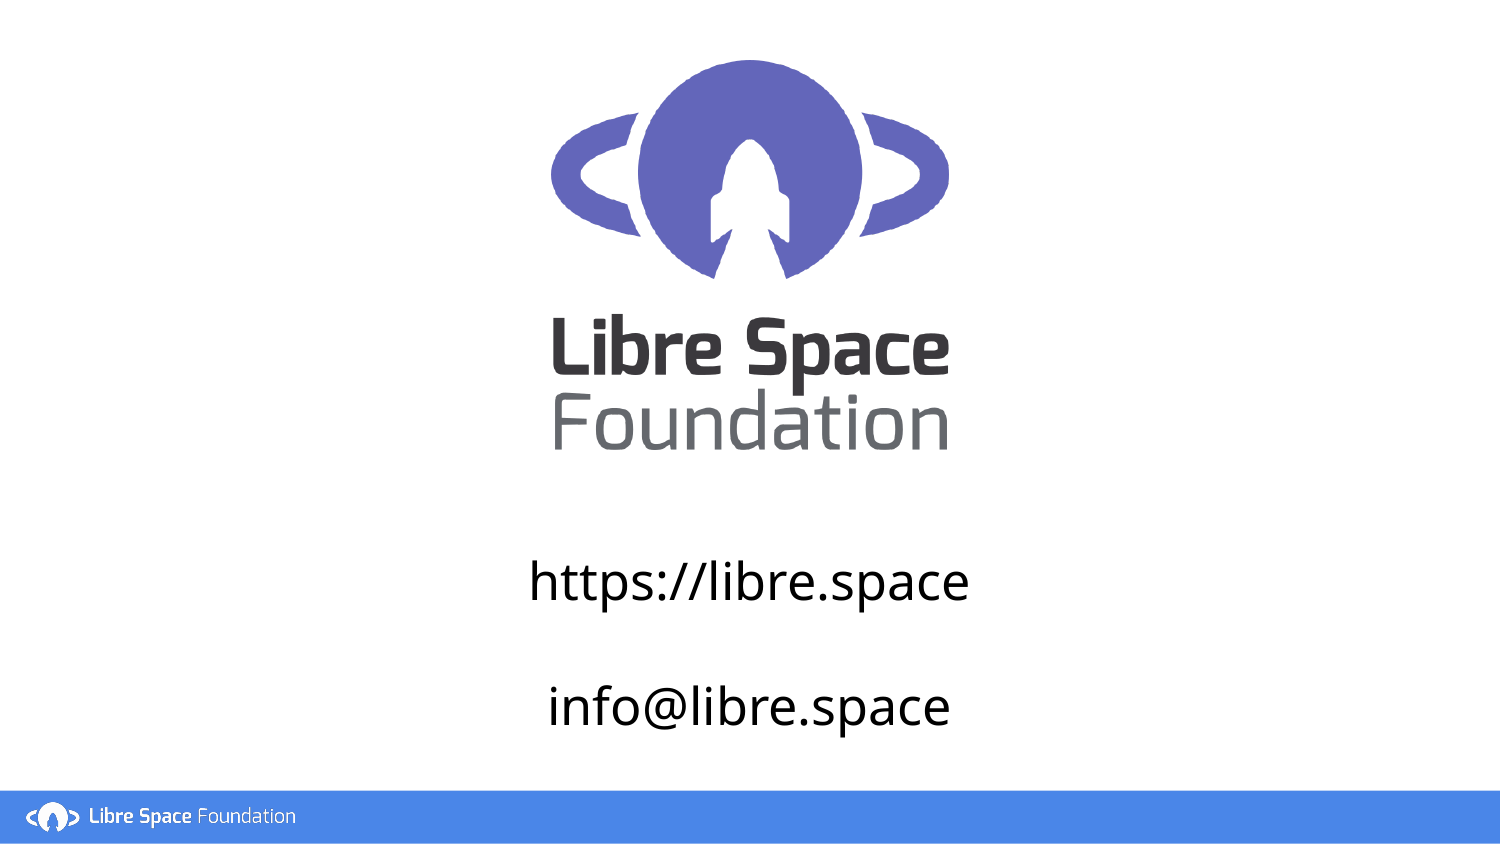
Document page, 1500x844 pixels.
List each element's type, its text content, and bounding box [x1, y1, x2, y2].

picture [26, 802, 295, 832]
picture [551, 60, 949, 451]
title https://libre.space info@libre.space [51, 541, 1449, 680]
